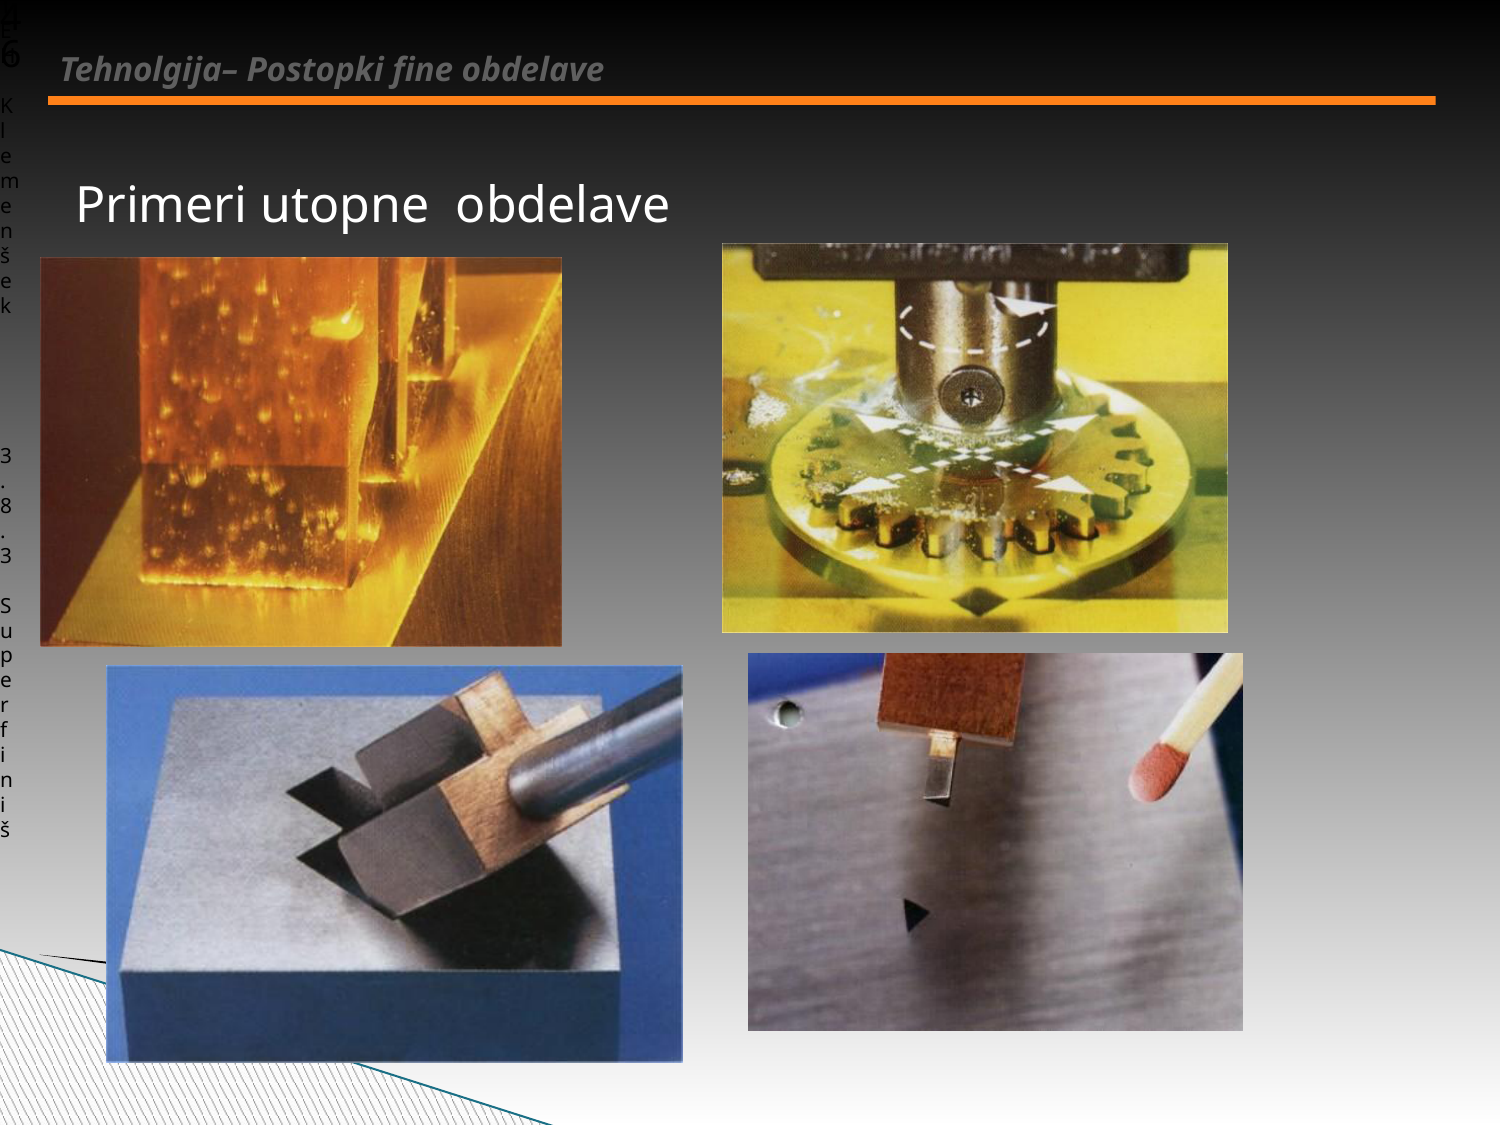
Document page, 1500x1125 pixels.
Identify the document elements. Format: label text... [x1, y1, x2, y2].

picture [748, 653, 1243, 1031]
picture [0, 665, 683, 1125]
picture [722, 243, 1228, 633]
text_box Primeri utopne obdelave [60, 105, 758, 241]
picture [40, 257, 562, 647]
